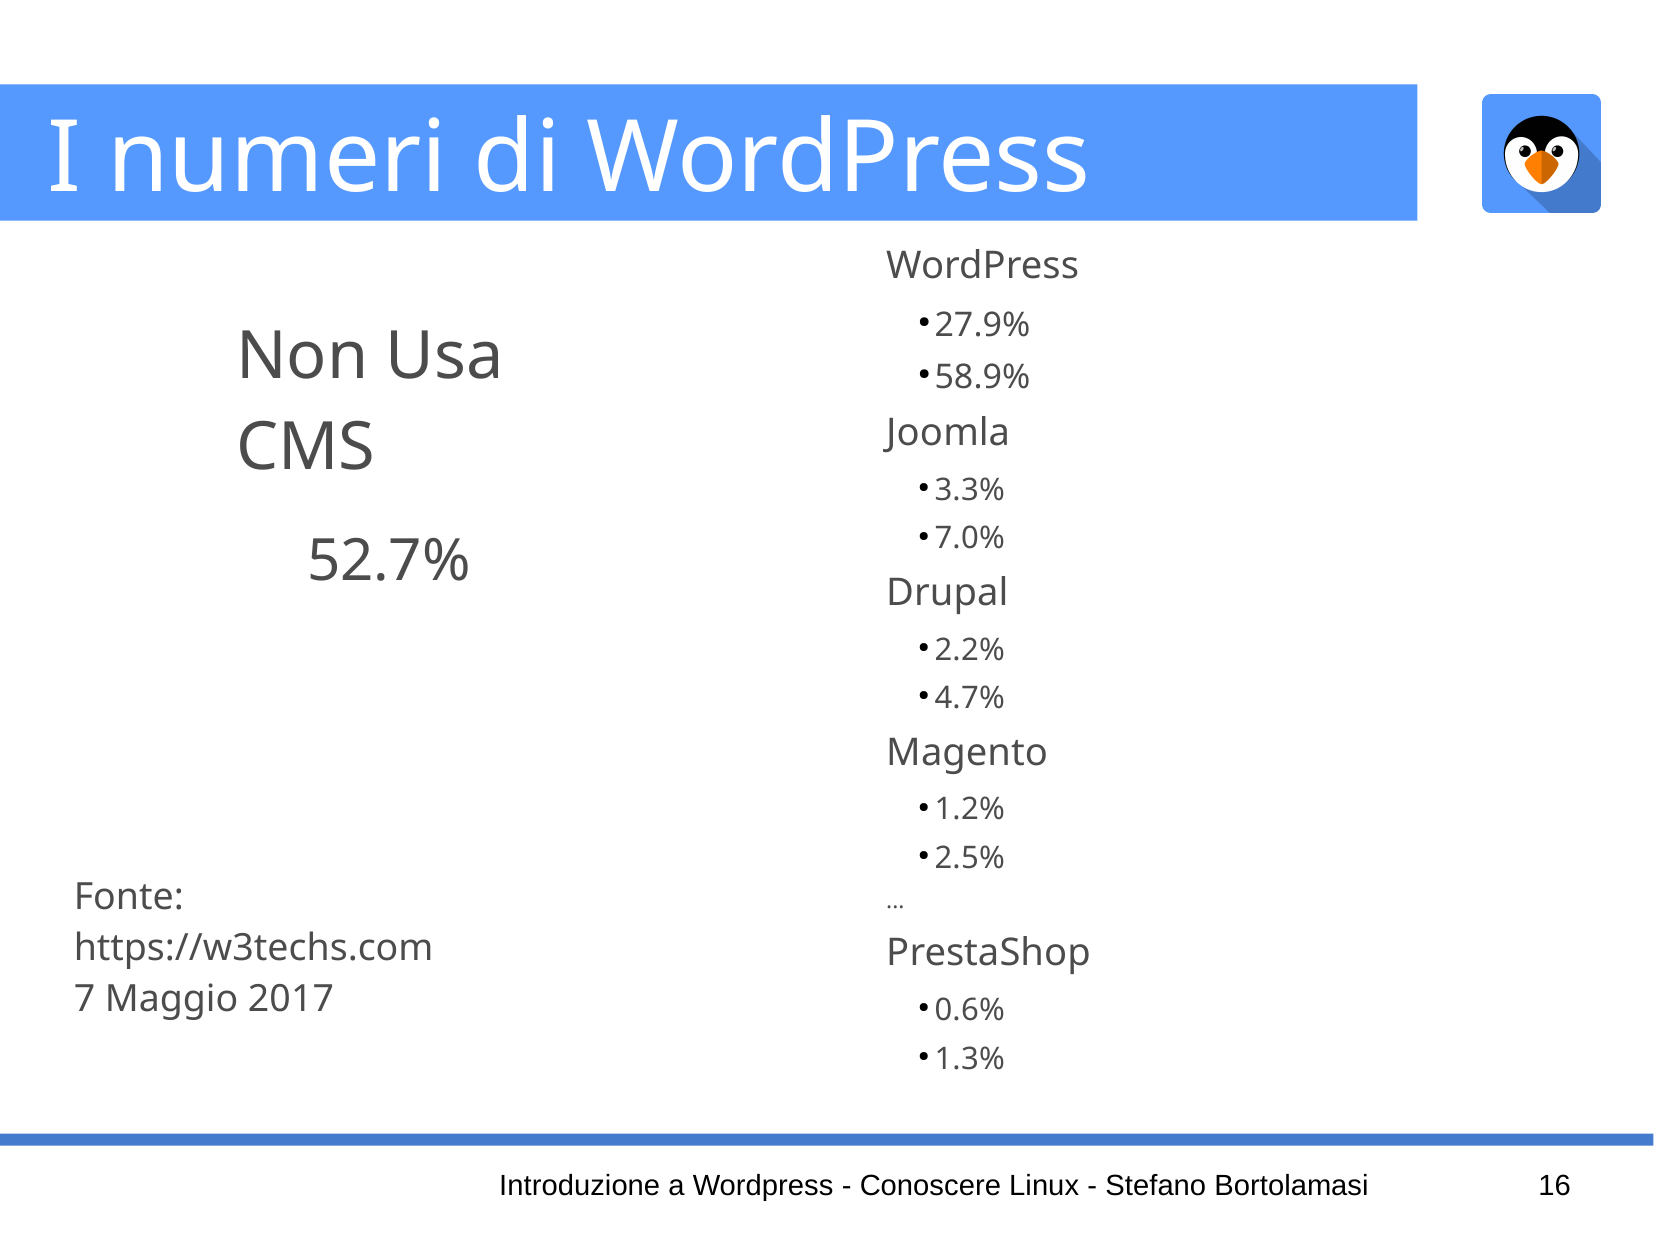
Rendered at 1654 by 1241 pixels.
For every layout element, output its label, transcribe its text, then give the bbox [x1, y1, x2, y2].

list Non Usa CMS 52.7% [165, 307, 626, 1027]
title I numeri di WordPress [0, 91, 1418, 214]
text_box Fonte: https://w3techs.com 7 Maggio 2017 [59, 862, 591, 1015]
list WordPress 27.9% 58.9% Joomla 3.3% 7.0% Drupal 2.2% 4.7% Magento 1.2% 2.5% ... PrestaShop 0.6% 1.3% [862, 237, 1453, 1096]
picture [1482, 94, 1601, 213]
